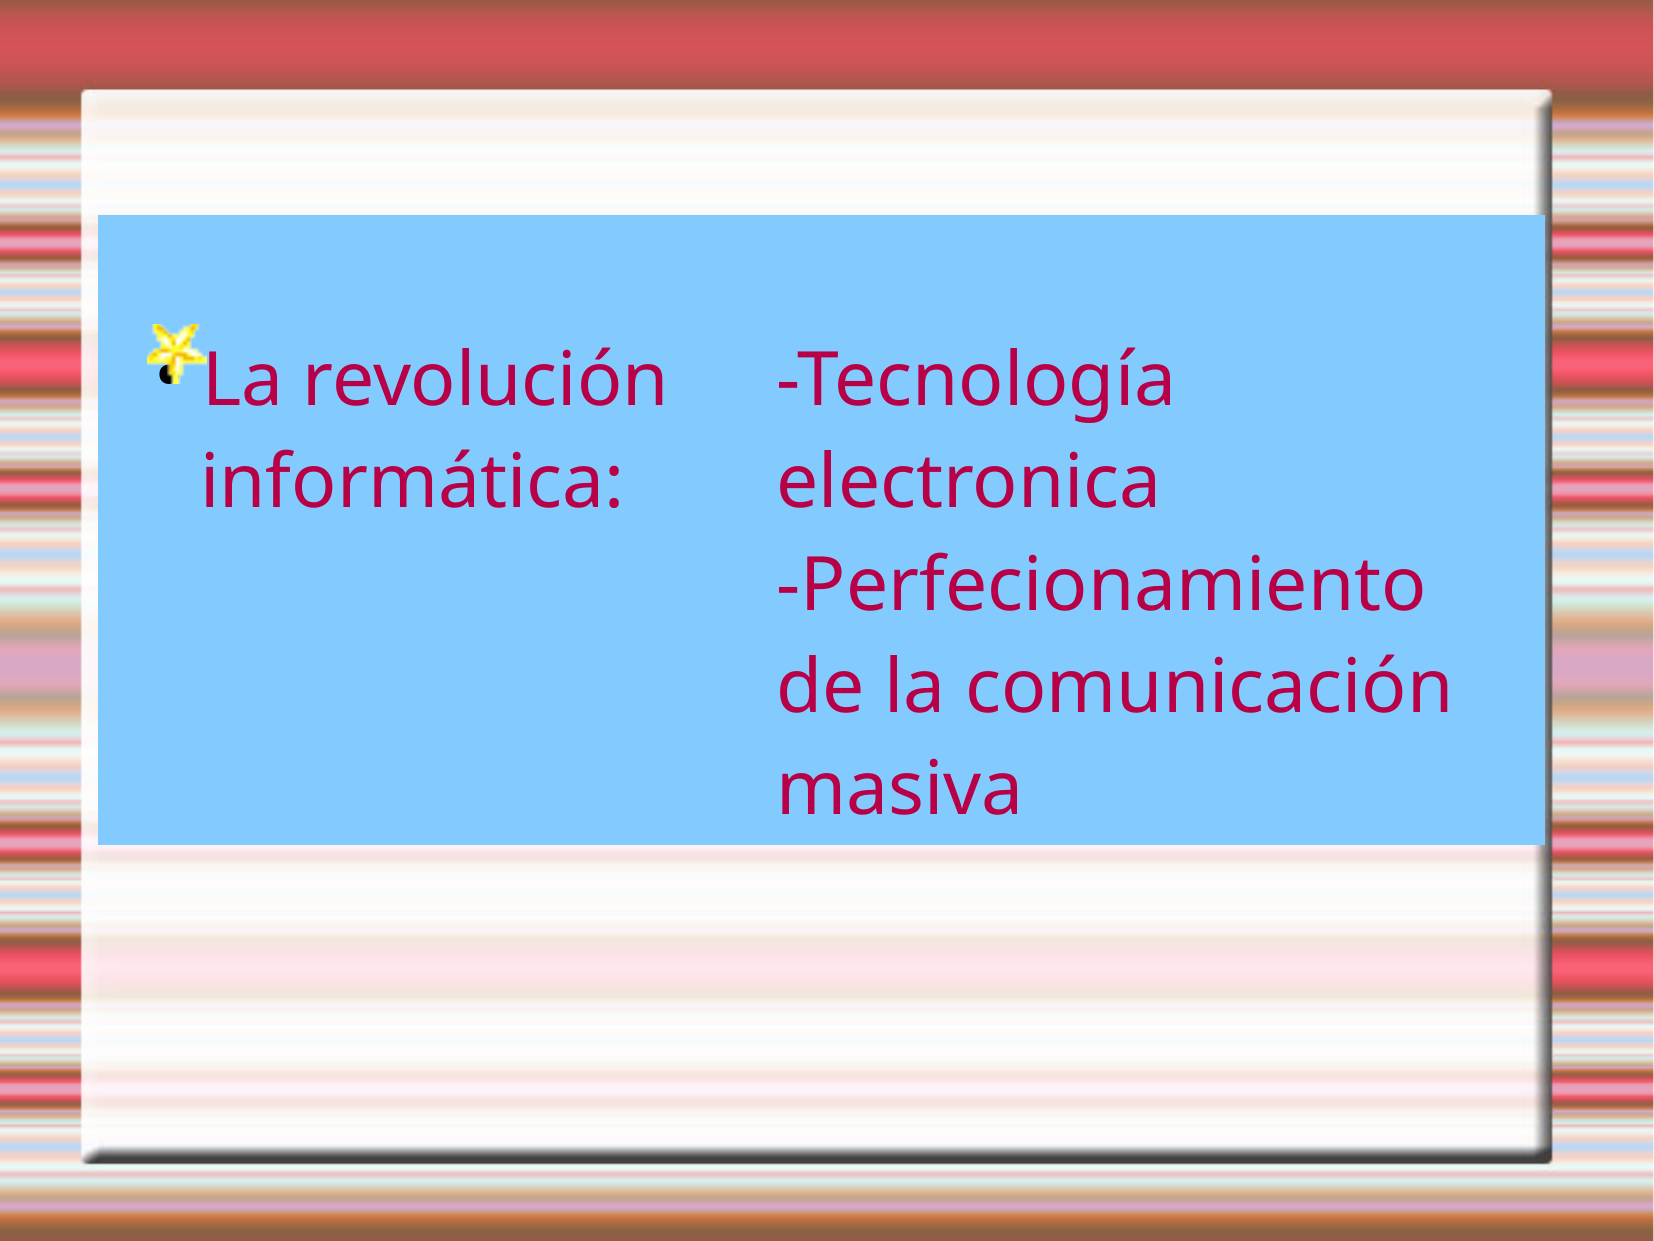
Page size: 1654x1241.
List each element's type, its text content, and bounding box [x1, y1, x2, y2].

picture [0, 0, 1654, 1241]
table_header -Tecnología electronica -Perfecionamiento de la comunicación masiva [726, 215, 1545, 845]
table_header La revolución informática: [98, 215, 726, 845]
